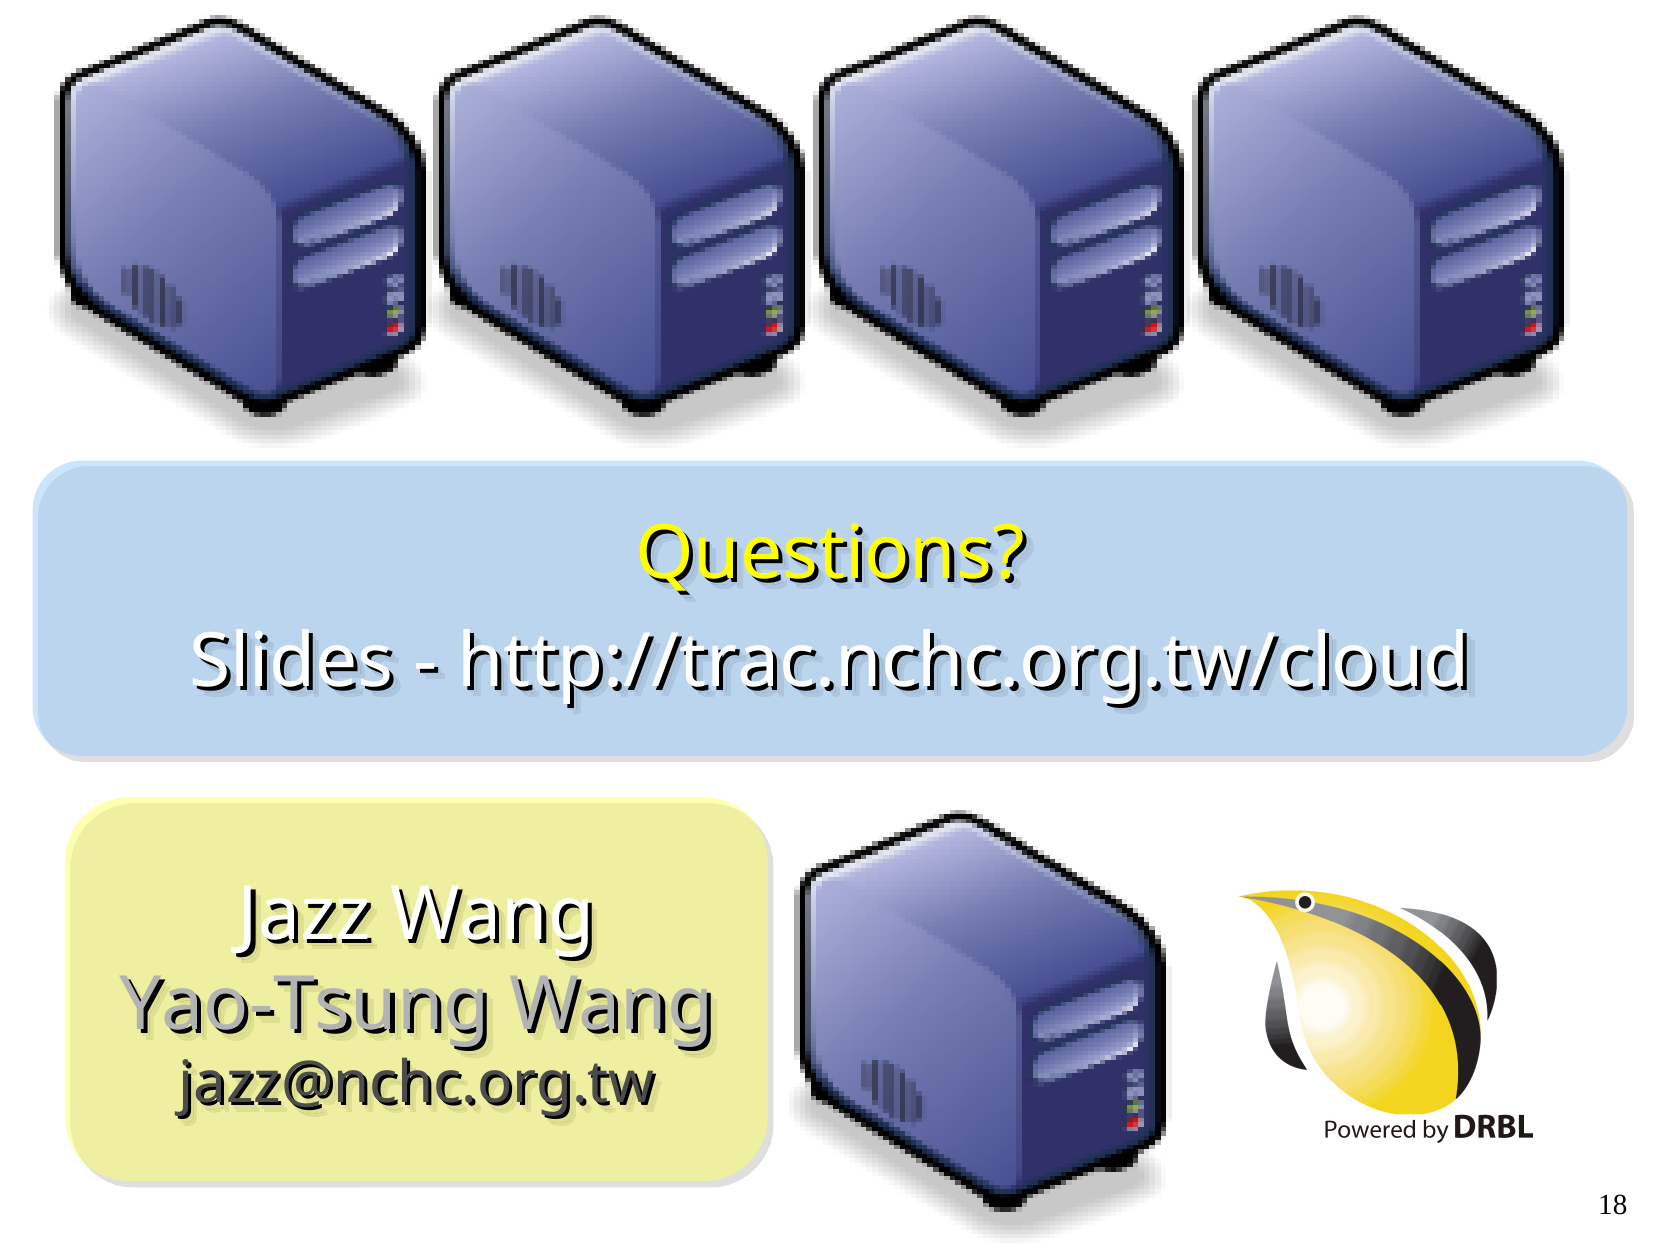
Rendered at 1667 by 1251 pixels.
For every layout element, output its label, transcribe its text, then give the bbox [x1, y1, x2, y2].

picture [767, 797, 1211, 1251]
picture [27, 2, 1609, 502]
picture [1224, 874, 1548, 1152]
text_box Questions? Slides - http://trac.nchc.org.tw/cloud [32, 460, 1628, 756]
text_box Jazz Wang Yao-Tsung Wang jazz@nchc.org.tw [64, 797, 767, 1182]
